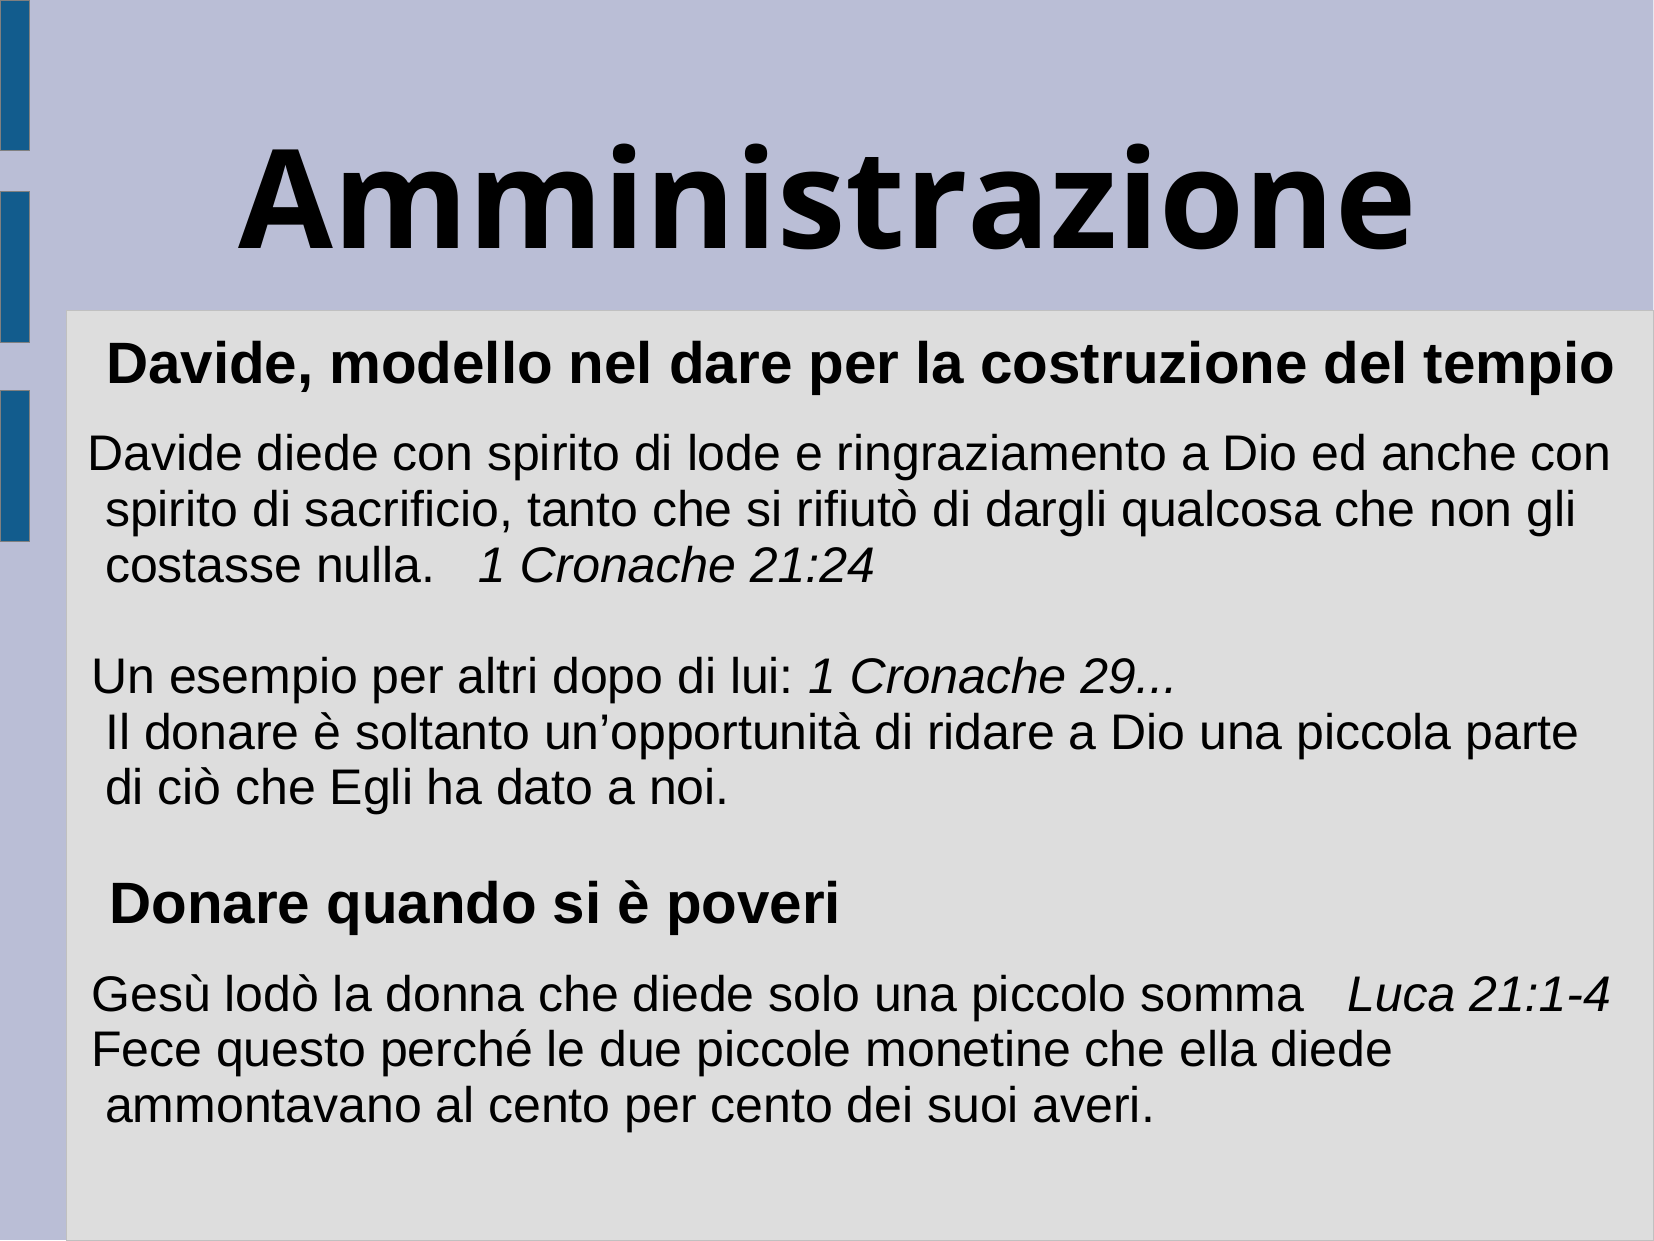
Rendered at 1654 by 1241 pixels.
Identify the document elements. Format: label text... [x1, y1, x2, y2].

list Davide, modello nel dare per la costruzione del tempio Davide diede con spirito di lode e ringraziamento a Dio ed anche con spirito di sacrificio, tanto che si rifiutò di dargli qualcosa che non gli costasse nulla. 1 Cronache 21:24 Un esempio per altri dopo di lui: 1 Cronache 29... Il donare è soltanto un’opportunità di ridare a Dio una piccola parte di ciò che Egli ha dato a noi. Donare quando si è poveri Gesù lodò la donna che diede solo una piccolo somma Luca 21:1-4 Fece questo perché le due piccole monetine che ella diede ammontavano al cento per cento dei suoi averi. [35, 330, 1630, 1229]
title Amministrazione [121, 83, 1534, 306]
